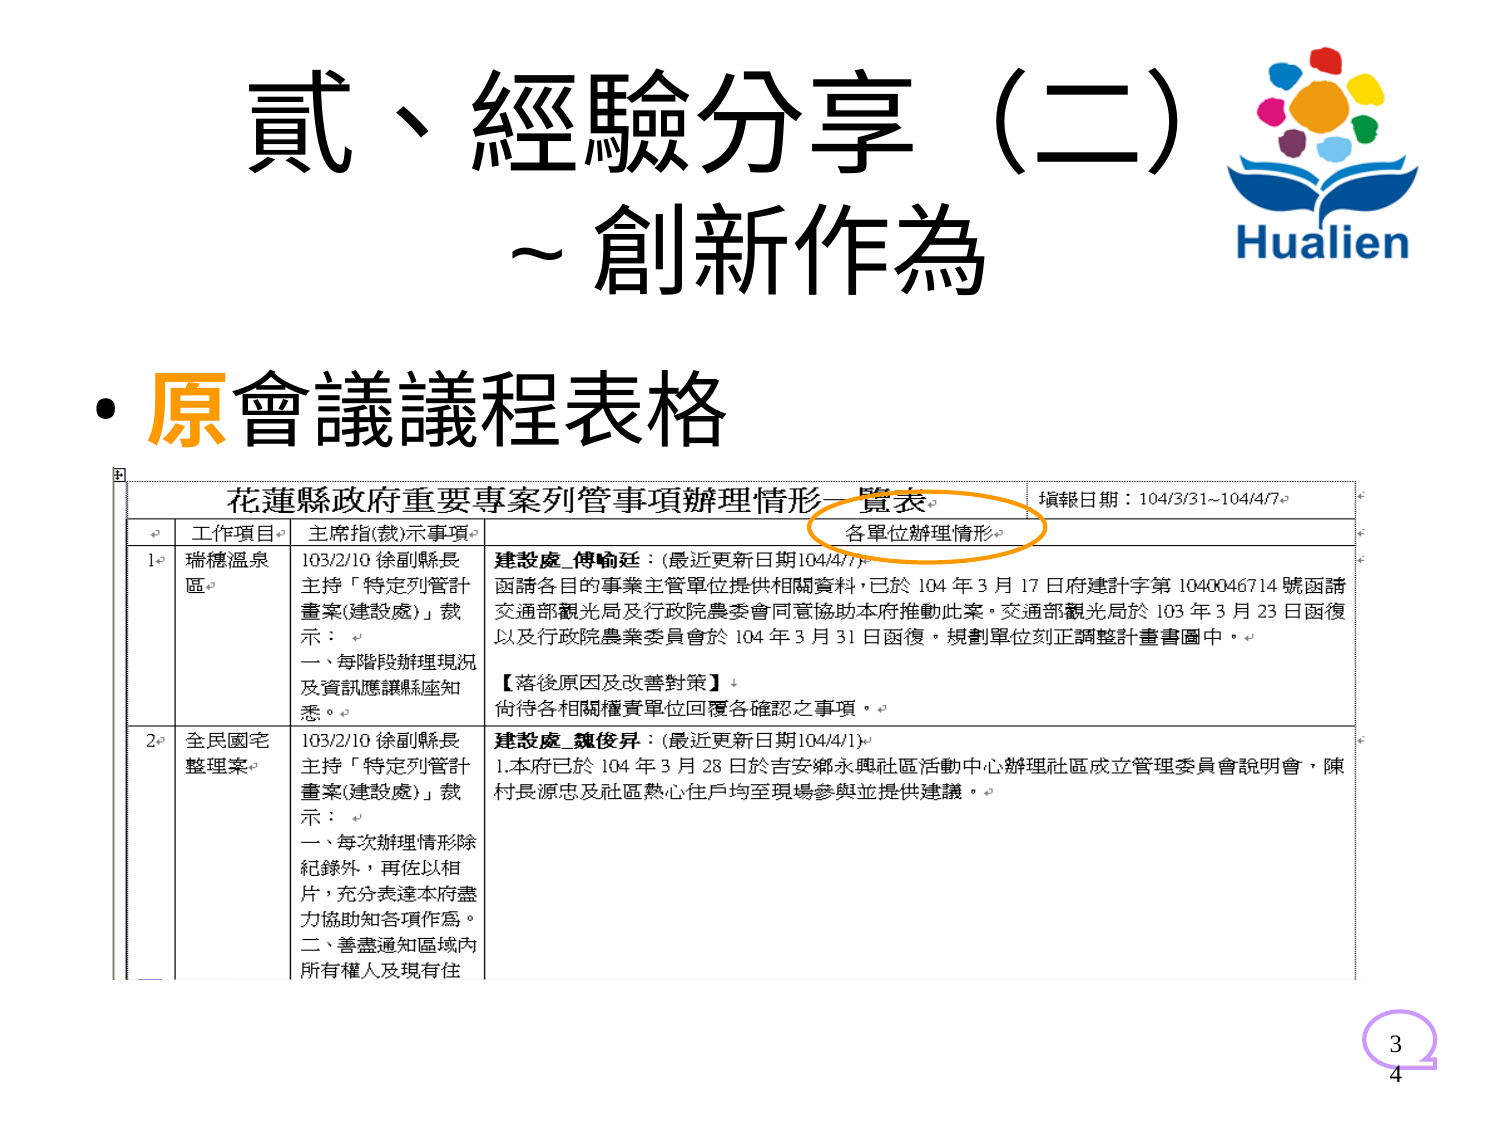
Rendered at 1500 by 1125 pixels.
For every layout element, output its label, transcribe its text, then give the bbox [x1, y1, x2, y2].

list 原會議議程表格 [75, 350, 1426, 1005]
title 貳、經驗分享（二） ~創新作為 [75, 45, 1426, 303]
text_box 34 [1364, 1011, 1436, 1068]
picture [112, 467, 1365, 980]
